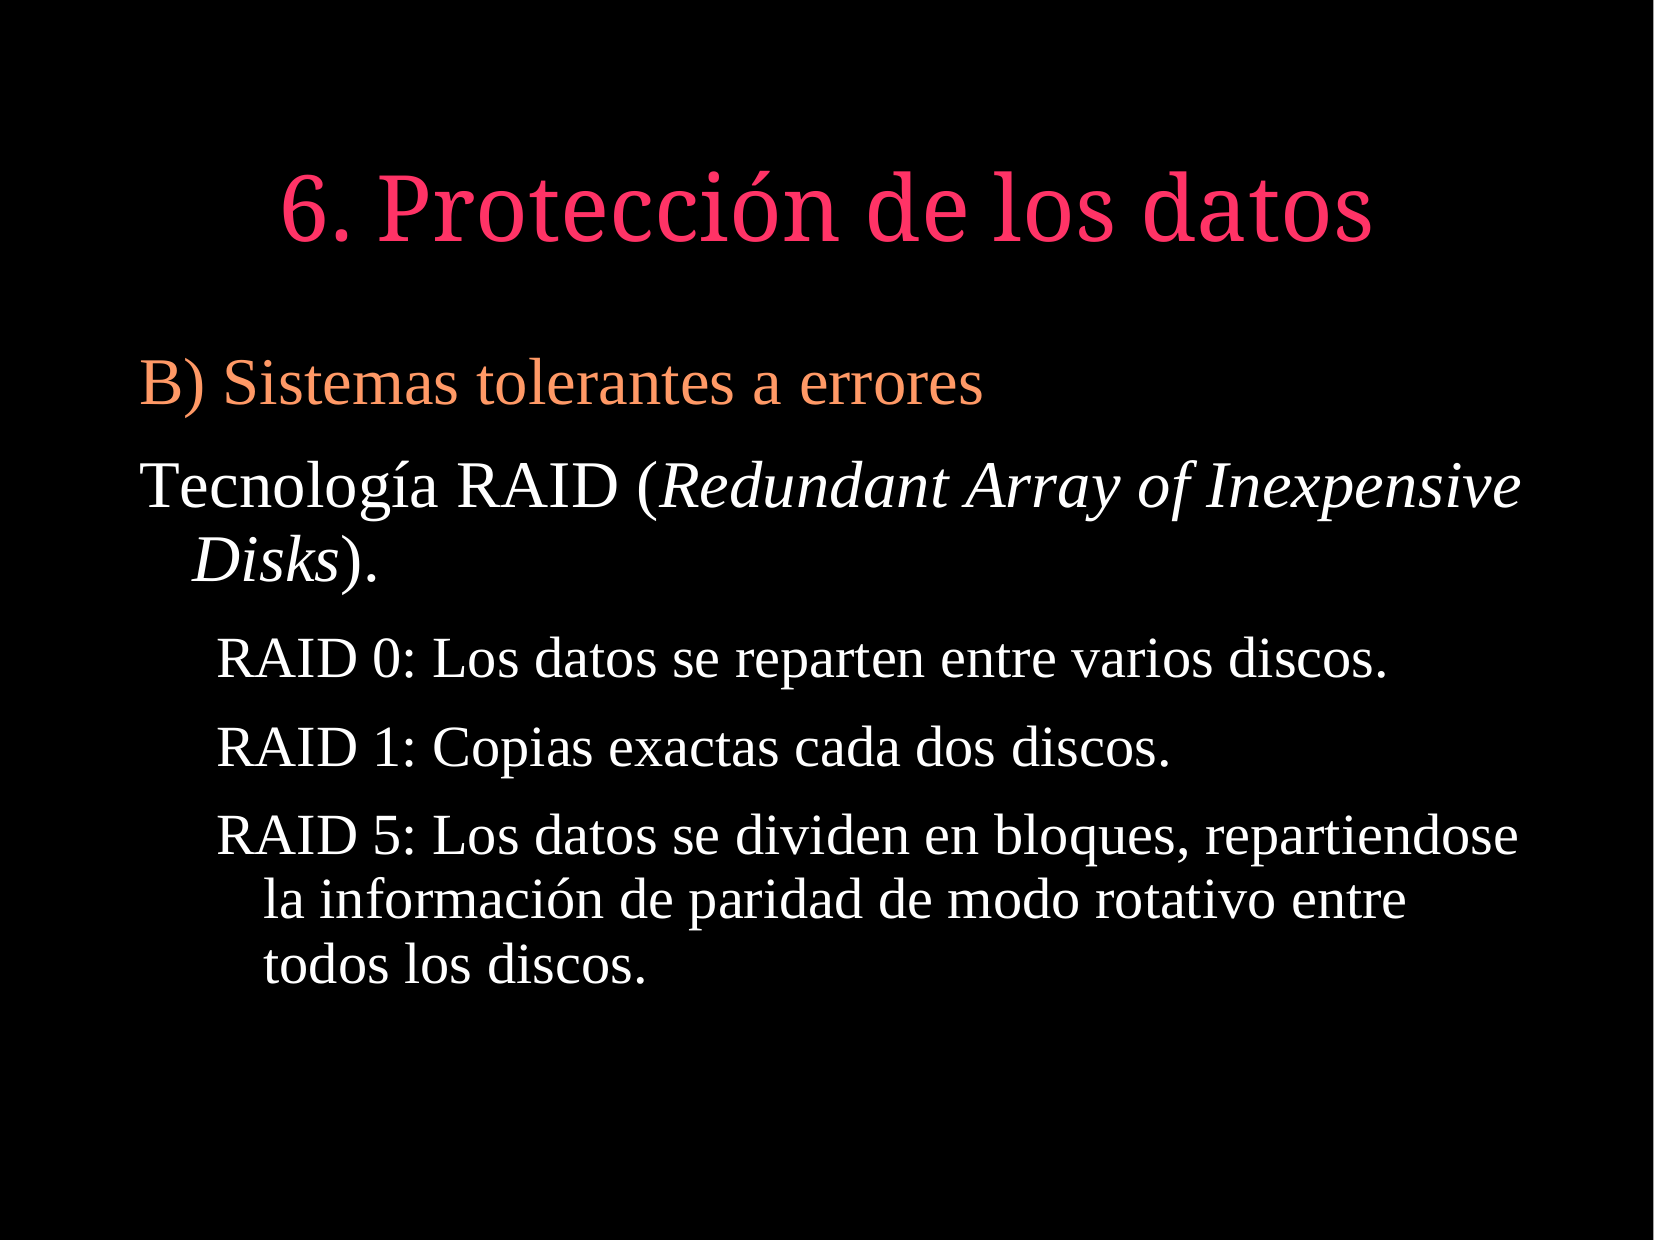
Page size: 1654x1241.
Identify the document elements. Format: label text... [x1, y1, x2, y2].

title 6. Protección de los datos [121, 102, 1534, 311]
list B) Sistemas tolerantes a errores Tecnología RAID (Redundant Array of Inexpensive Disks). RAID 0: Los datos se reparten entre varios discos. RAID 1: Copias exactas cada dos discos. RAID 5: Los datos se dividen en bloques, repartiendose la información de paridad de modo rotativo entre todos los discos. [121, 344, 1534, 1127]
